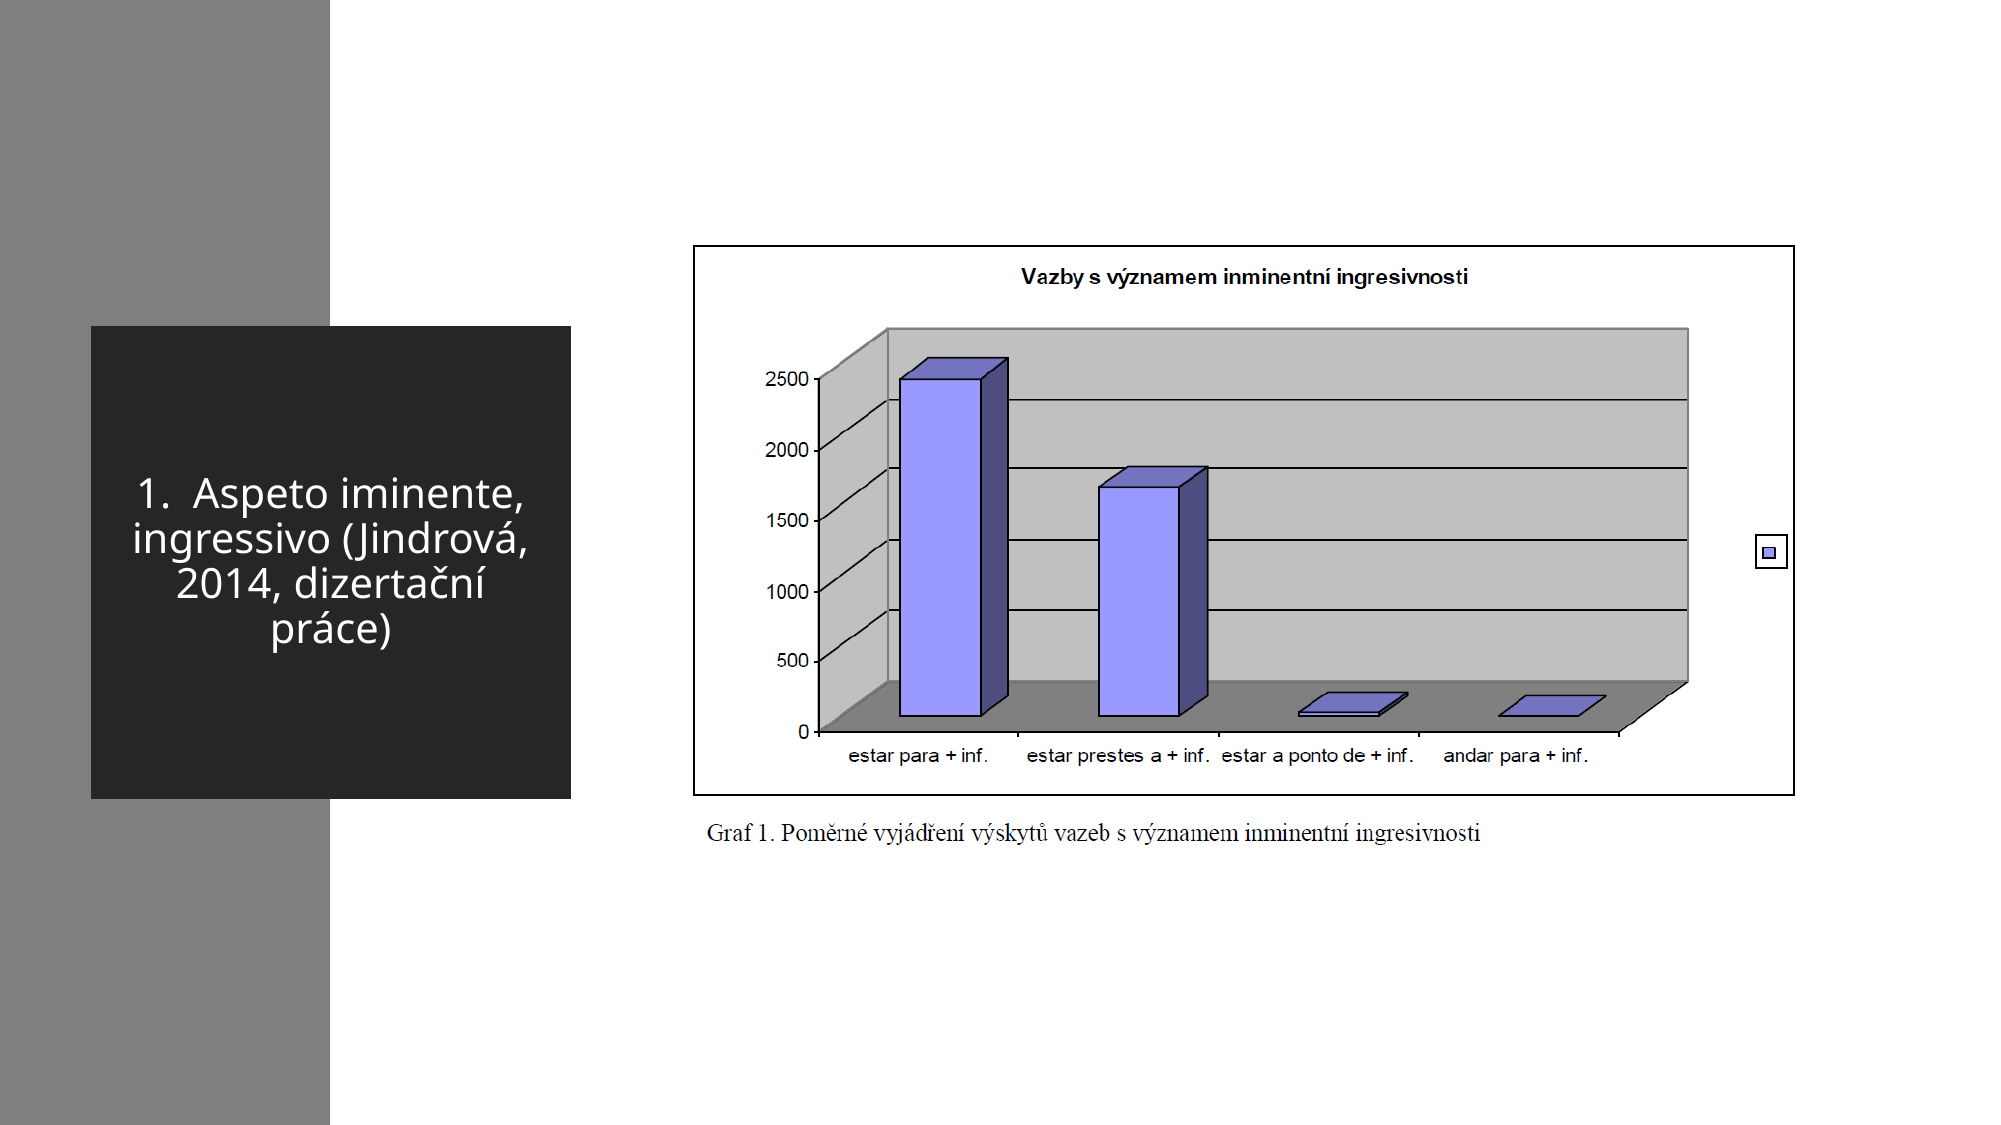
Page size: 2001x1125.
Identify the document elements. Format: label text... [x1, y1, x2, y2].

text_box [0, 0, 2000, 1125]
title 1. Aspeto iminente, ingressivo (Jindrová, 2014, dizertační práce) [105, 340, 557, 785]
picture [662, 225, 1842, 900]
